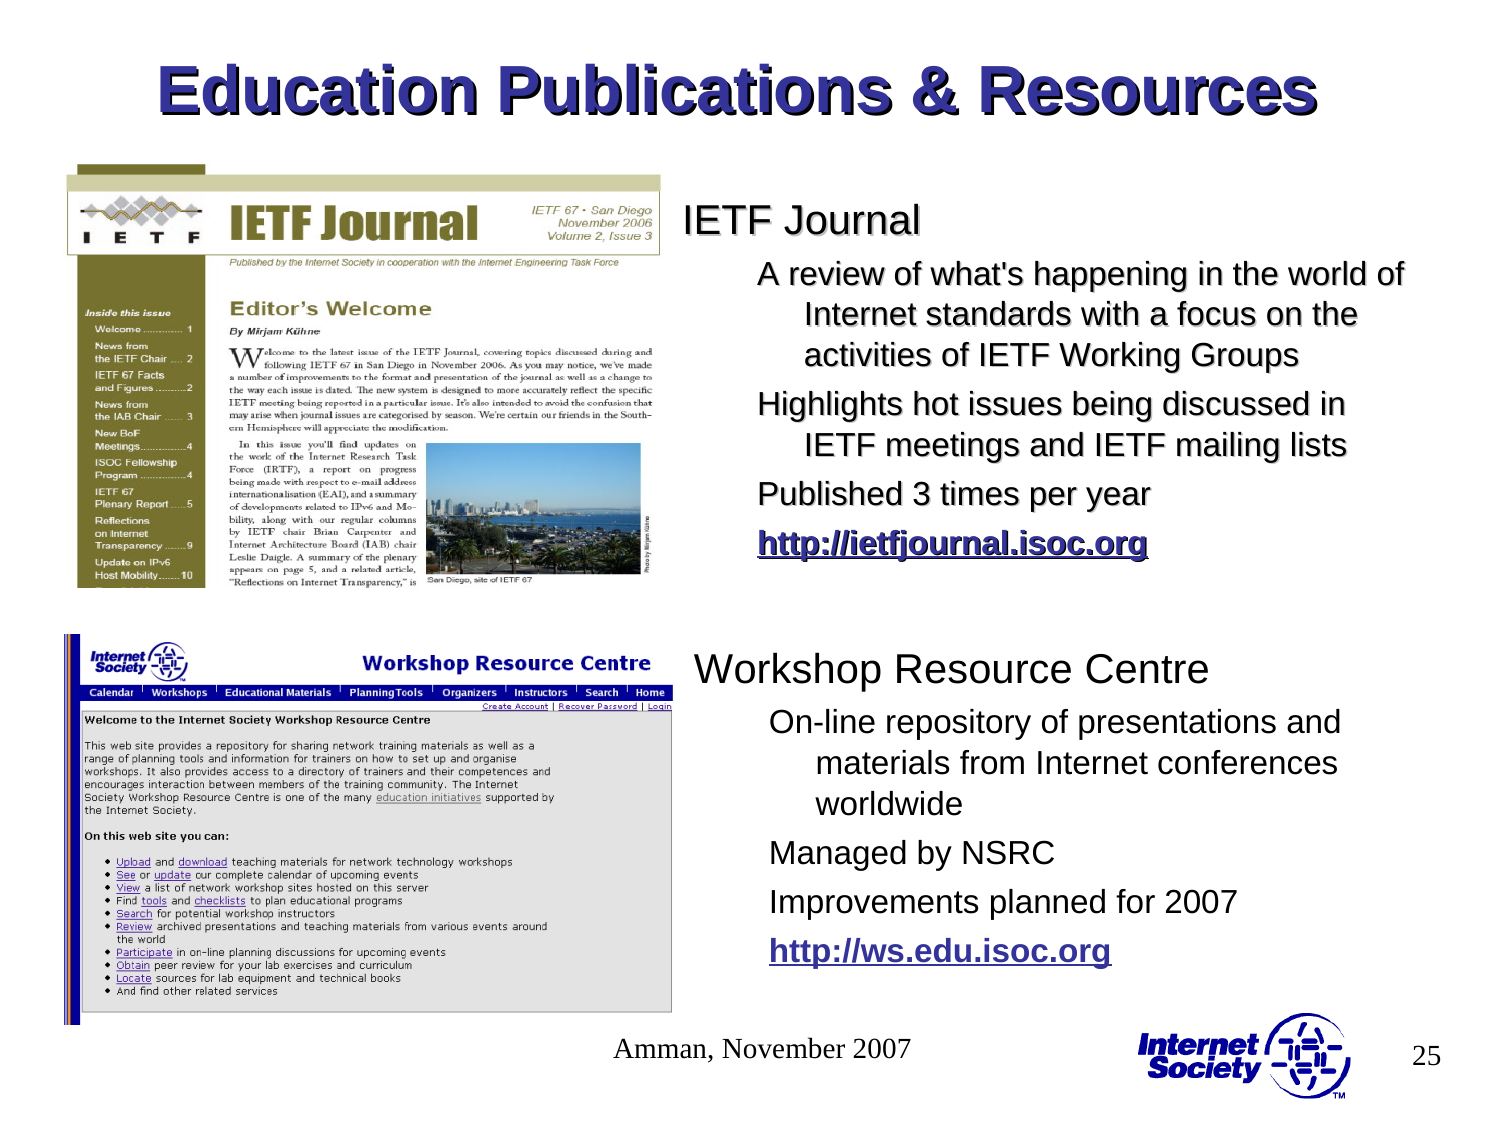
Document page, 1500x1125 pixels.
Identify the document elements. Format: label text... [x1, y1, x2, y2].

text_box Workshop Resource Centre On-line repository of presentations and materials from Internet conferences worldwide Managed by NSRC Improvements planned for 2007 http://ws.edu.isoc.org [679, 633, 1436, 1094]
picture [1137, 1094, 1351, 1099]
list IETF Journal A review of what's happening in the world of Internet standards with a focus on the activities of IETF Working Groups Highlights hot issues being discussed in IETF meetings and IETF mailing lists Published 3 times per year http://ietfjournal.isoc.org [667, 184, 1424, 634]
picture [62, 162, 663, 588]
title Education Publications & Resources [99, 0, 1375, 184]
picture [64, 634, 679, 1026]
